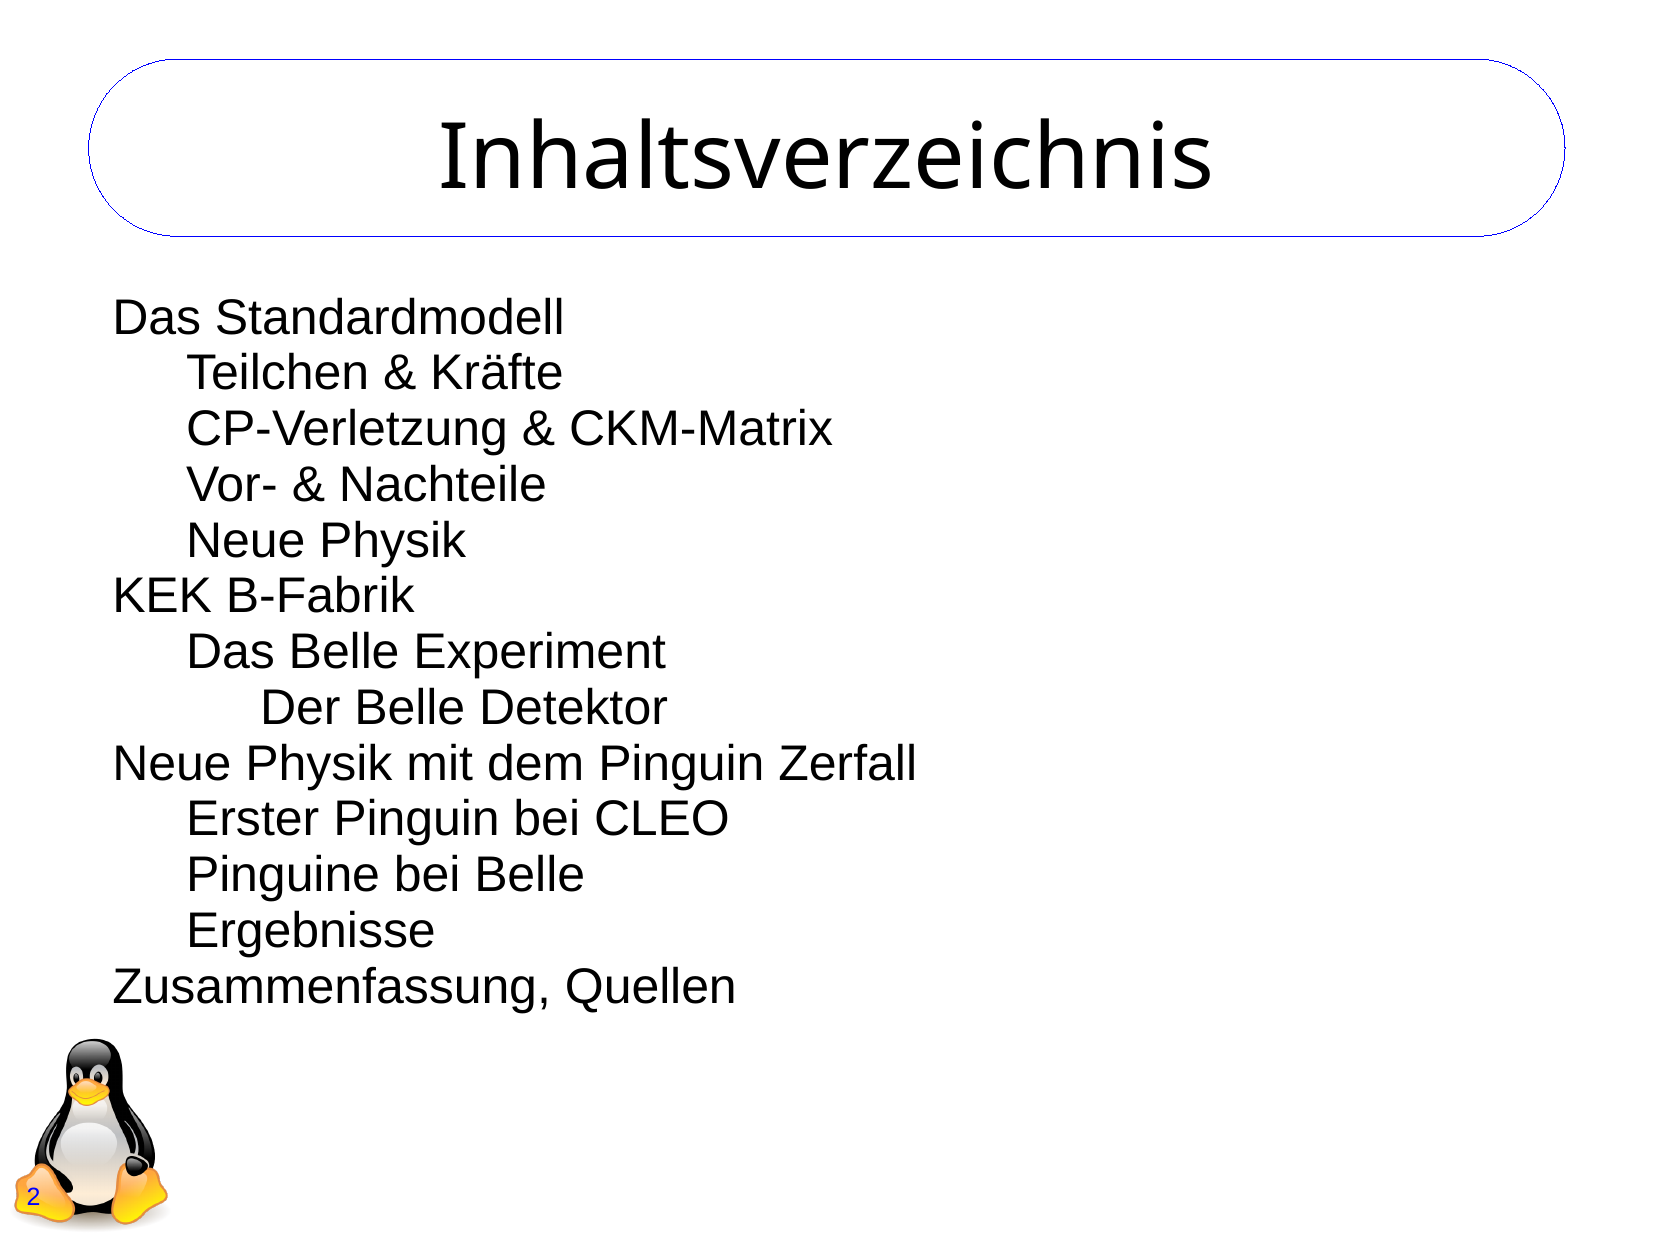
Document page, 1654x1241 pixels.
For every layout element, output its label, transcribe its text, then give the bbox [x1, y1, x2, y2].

picture [2, 1030, 178, 1241]
subtitle Das Standardmodell Teilchen & Kräfte CP-Verletzung & CKM-Matrix Vor- & Nachteile Neue Physik KEK B-Fabrik Das Belle Experiment Der Belle Detektor Neue Physik mit dem Pinguin Zerfall Erster Pinguin bei CLEO Pinguine bei Belle Ergebnisse Zusammenfassung, Quellen [112, 288, 945, 1093]
title Inhaltsverzeichnis [82, 56, 1571, 250]
